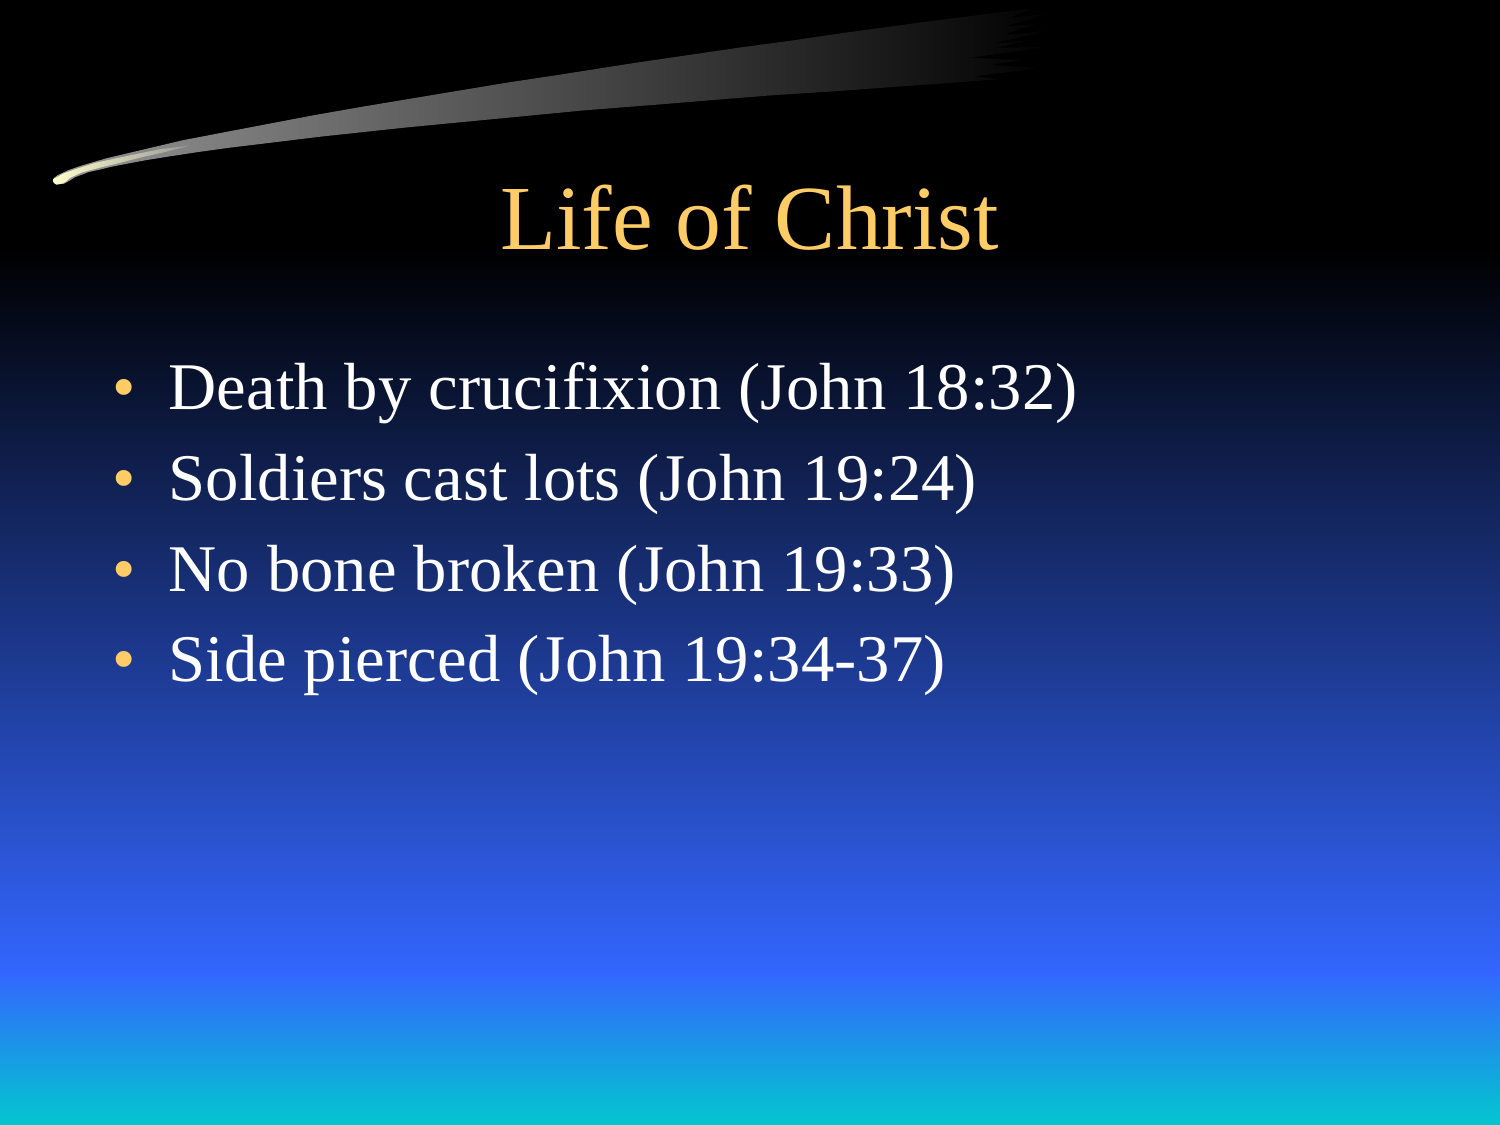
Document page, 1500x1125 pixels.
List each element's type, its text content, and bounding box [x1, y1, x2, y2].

title Life of Christ [112, 124, 1388, 313]
list Death by crucifixion (John 18:32) Soldiers cast lots (John 19:24) No bone broken (John 19:33) Side pierced (John 19:34-37) [112, 350, 1388, 1026]
